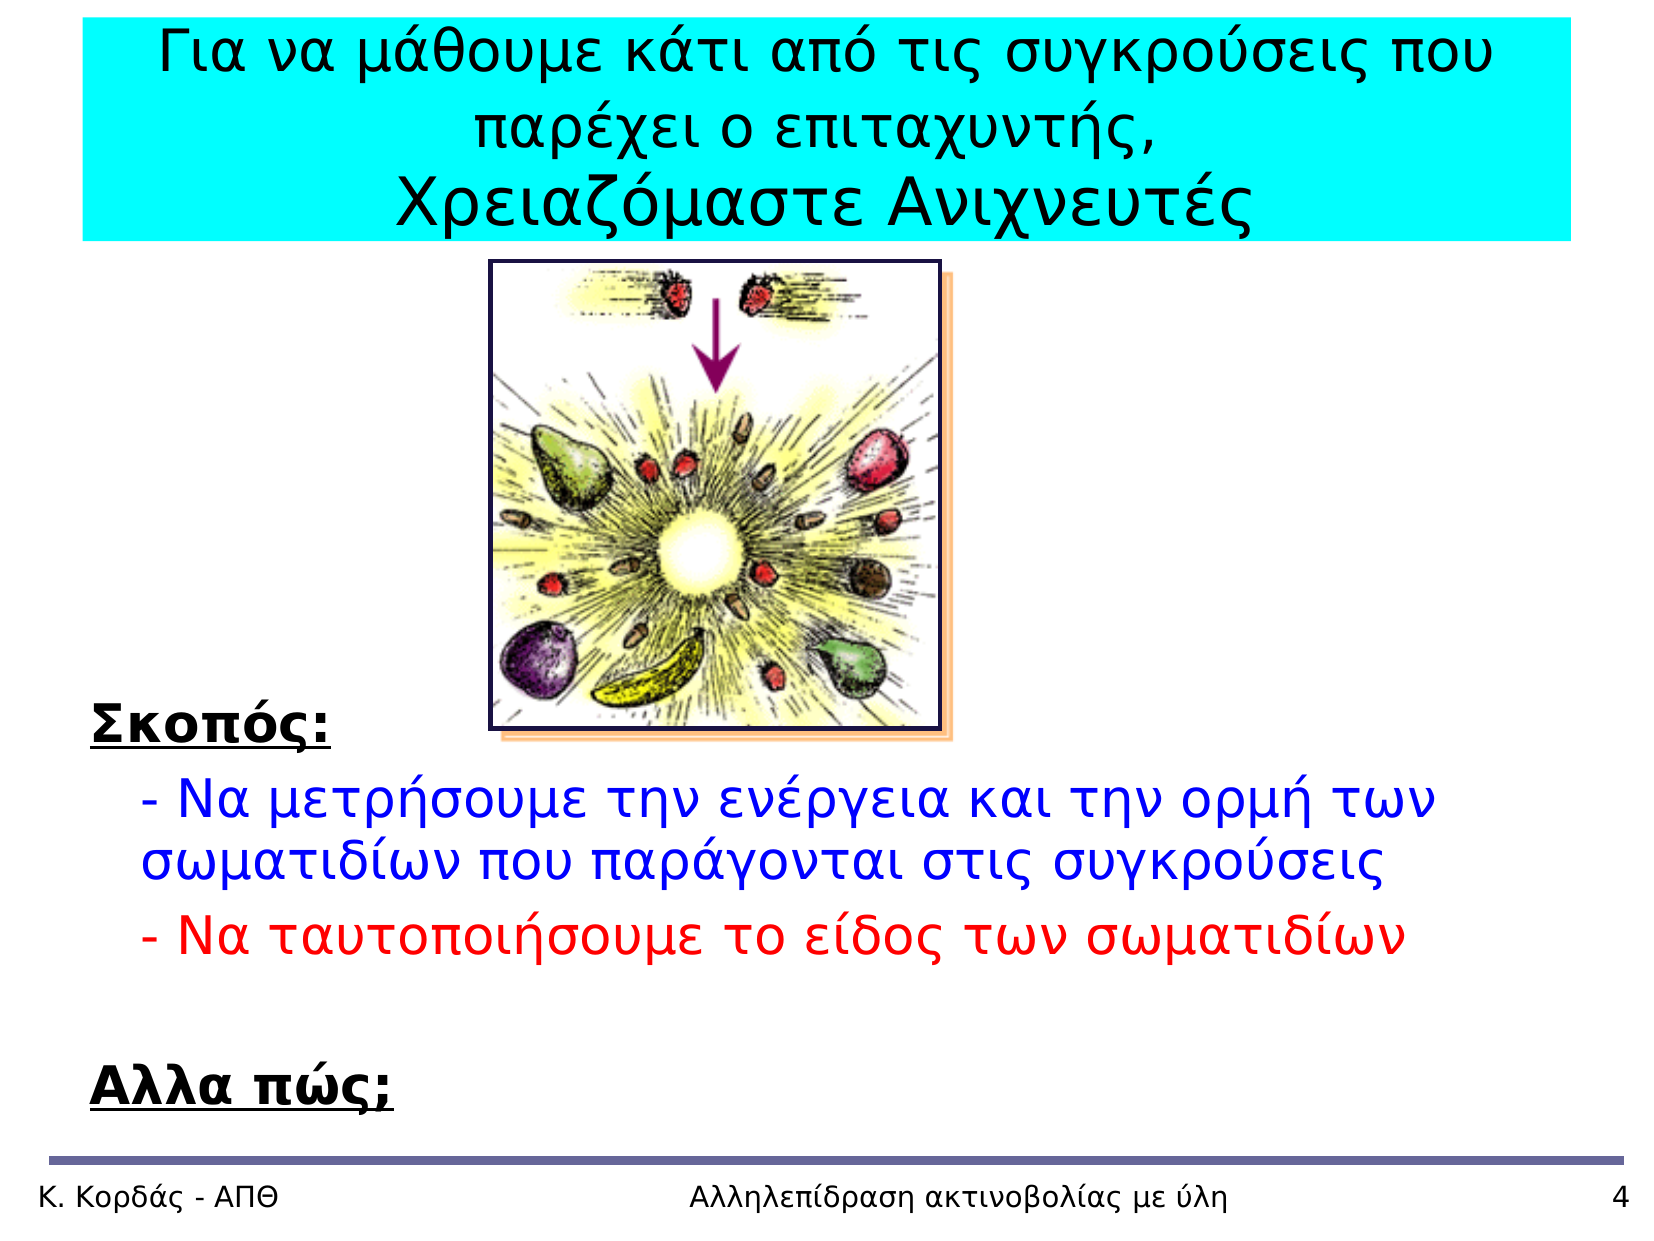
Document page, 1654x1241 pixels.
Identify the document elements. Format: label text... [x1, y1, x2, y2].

picture [492, 263, 938, 727]
list Σκοπός: - Να μετρήσουμε την ενέργεια και την ορμή των σωματιδίων που παράγονται στις συγκρούσεις - Να ταυτοποιήσουμε το είδος των σωματιδίων Αλλα πώς; [75, 685, 1613, 1126]
title Για να μάθουμε κάτι από τις συγκρούσεις που παρέχει ο επιταχυντής, Χρειαζόμαστε Ανιχνευτές [82, 17, 1571, 242]
